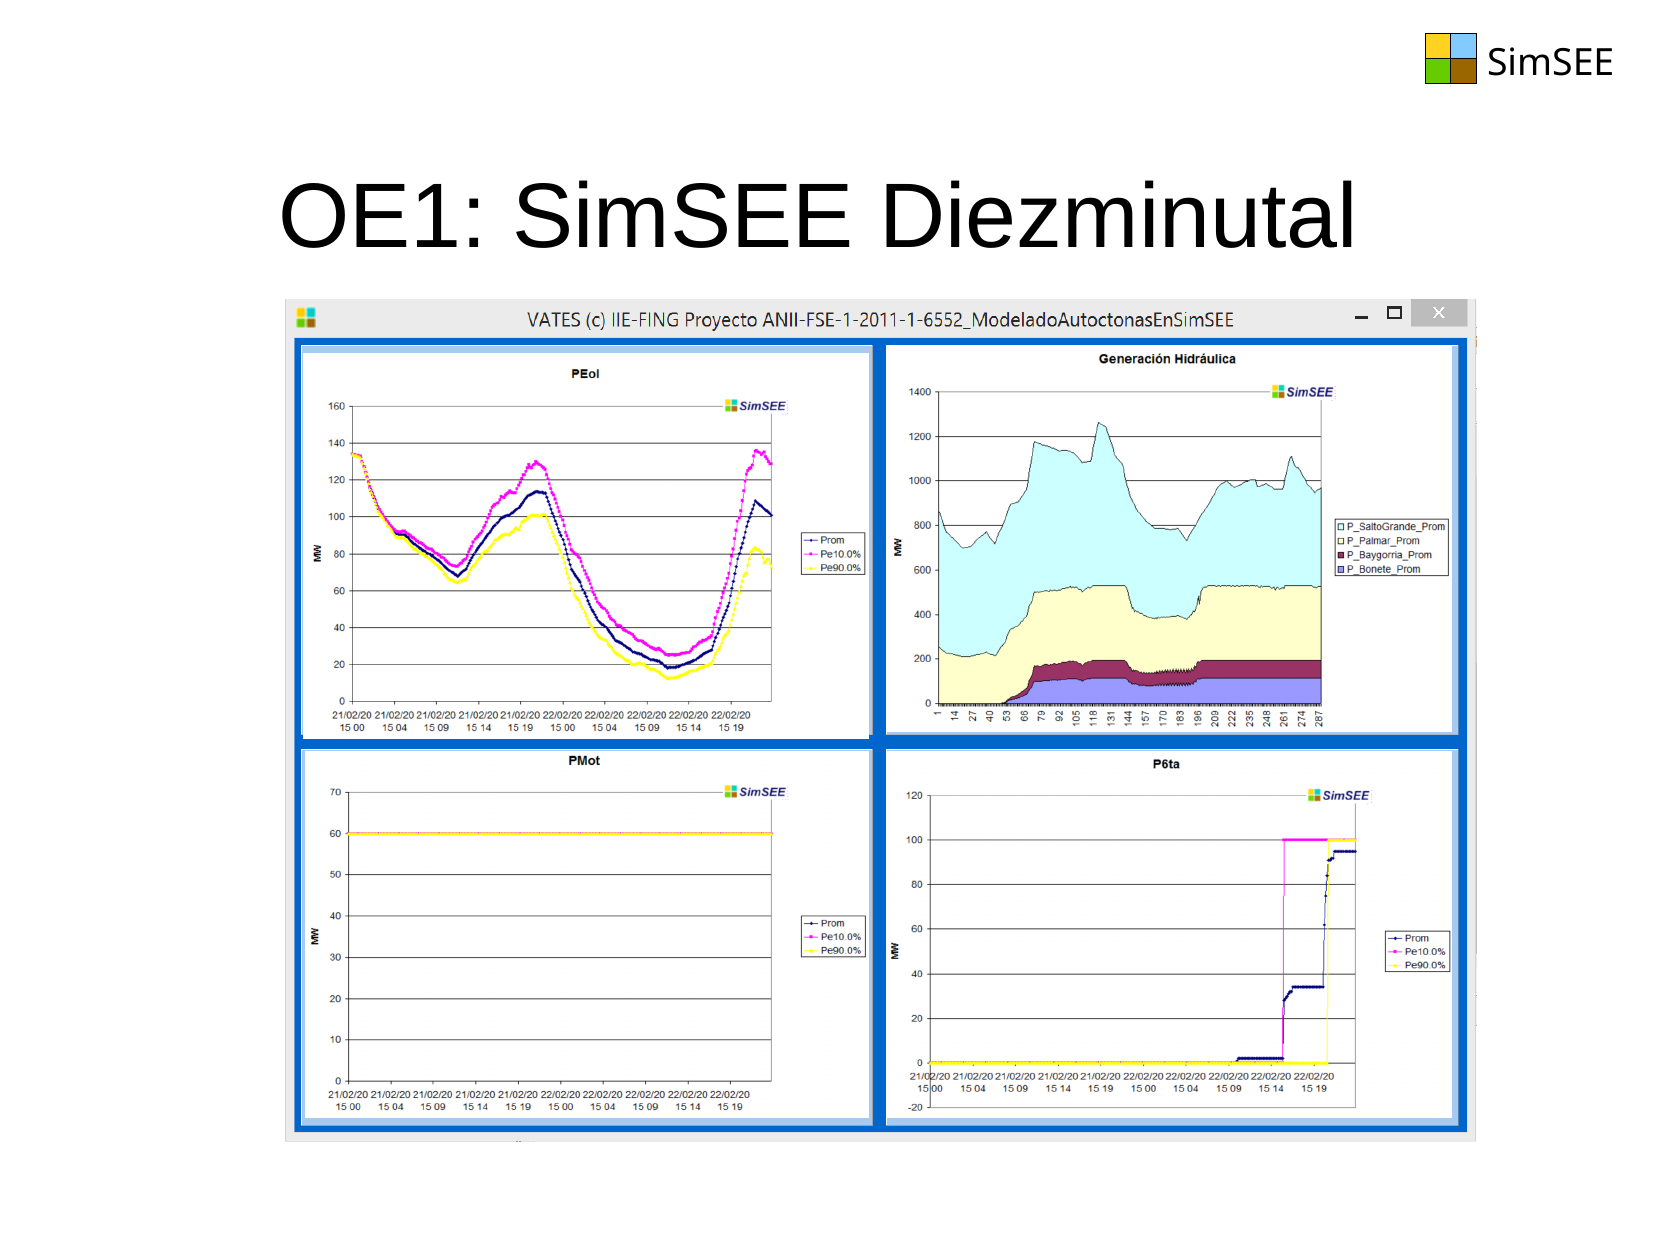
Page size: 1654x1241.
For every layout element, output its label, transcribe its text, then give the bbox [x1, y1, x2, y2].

title OE1: SimSEE Diezminutal [75, 112, 1564, 320]
picture [285, 299, 1477, 1142]
